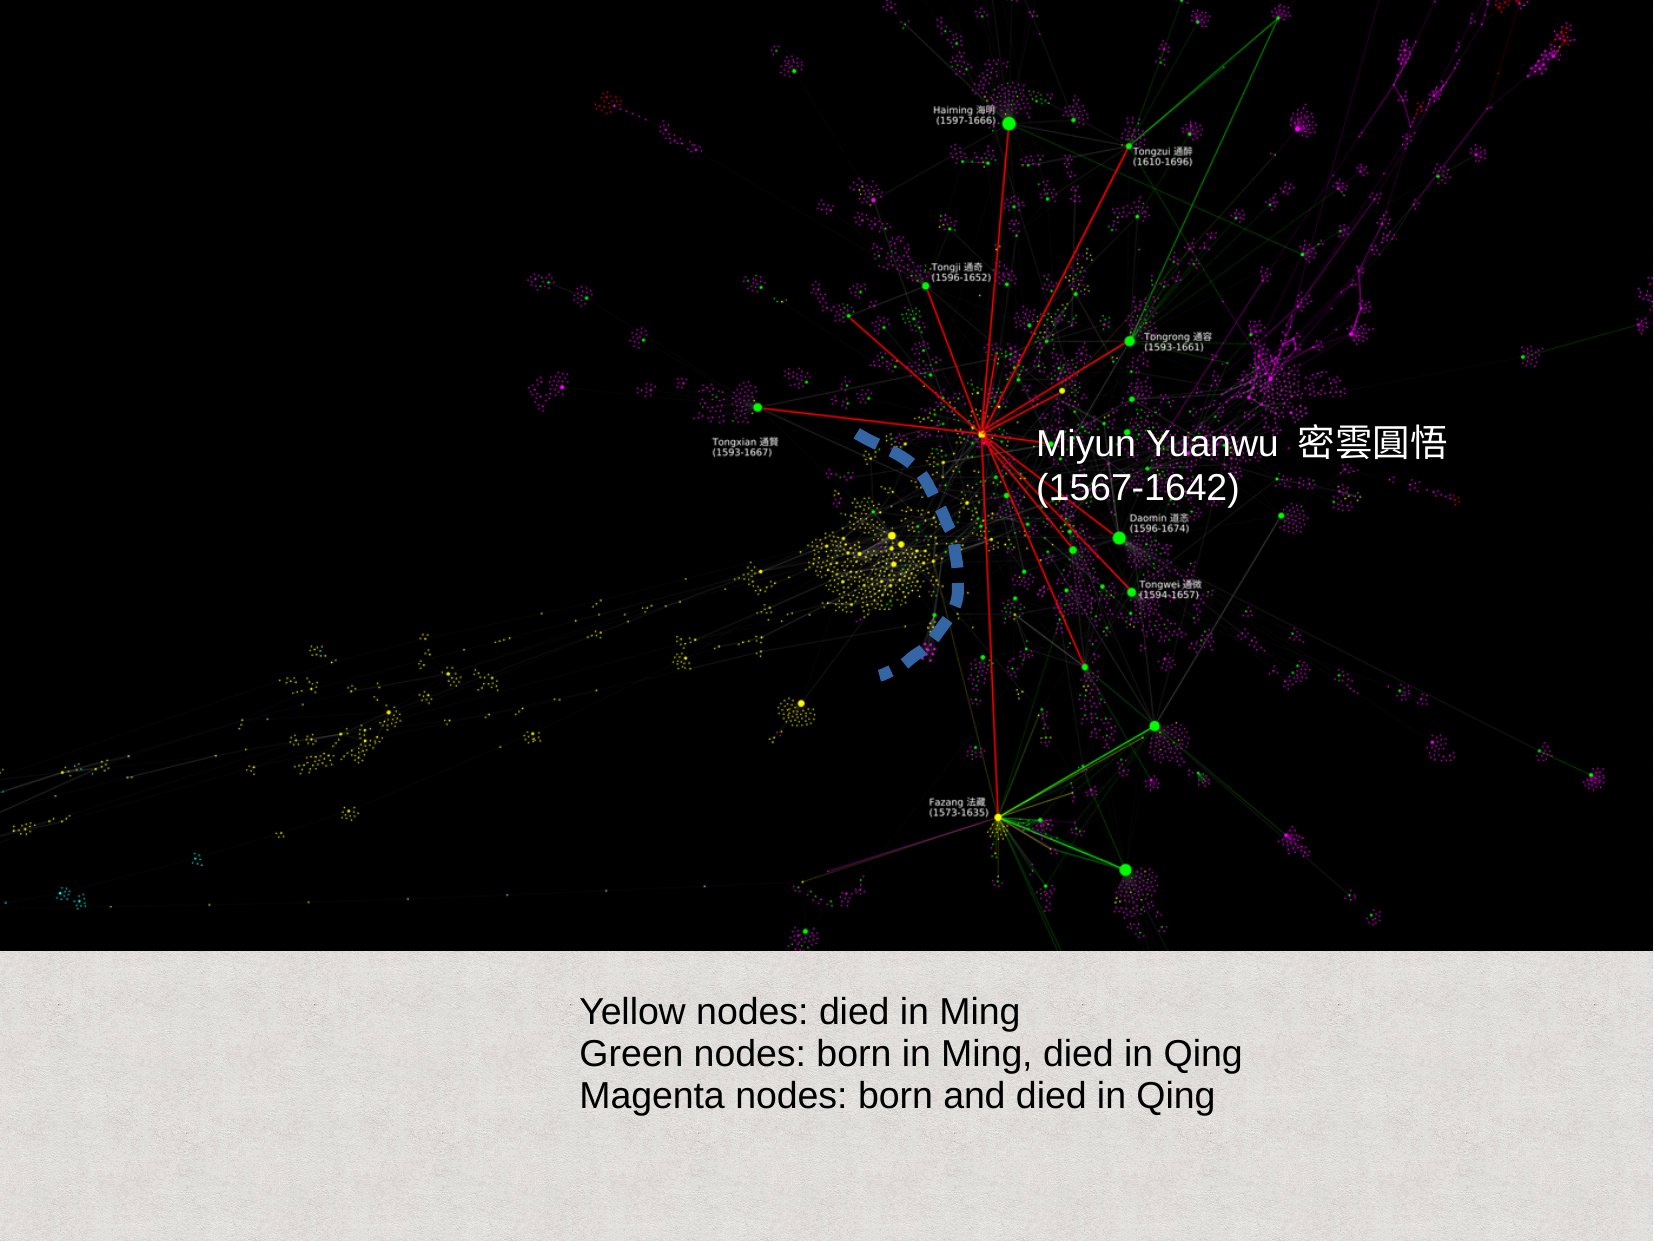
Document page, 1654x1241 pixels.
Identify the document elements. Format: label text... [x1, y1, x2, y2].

text_box Miyun Yuanwu 密雲圓悟 (1567-1642) [1021, 405, 1485, 526]
text_box Yellow nodes: died in Ming Green nodes: born in Ming, died in Qing Magenta nodes: born and died in Qing [564, 982, 1258, 1124]
picture [0, 0, 1654, 1241]
